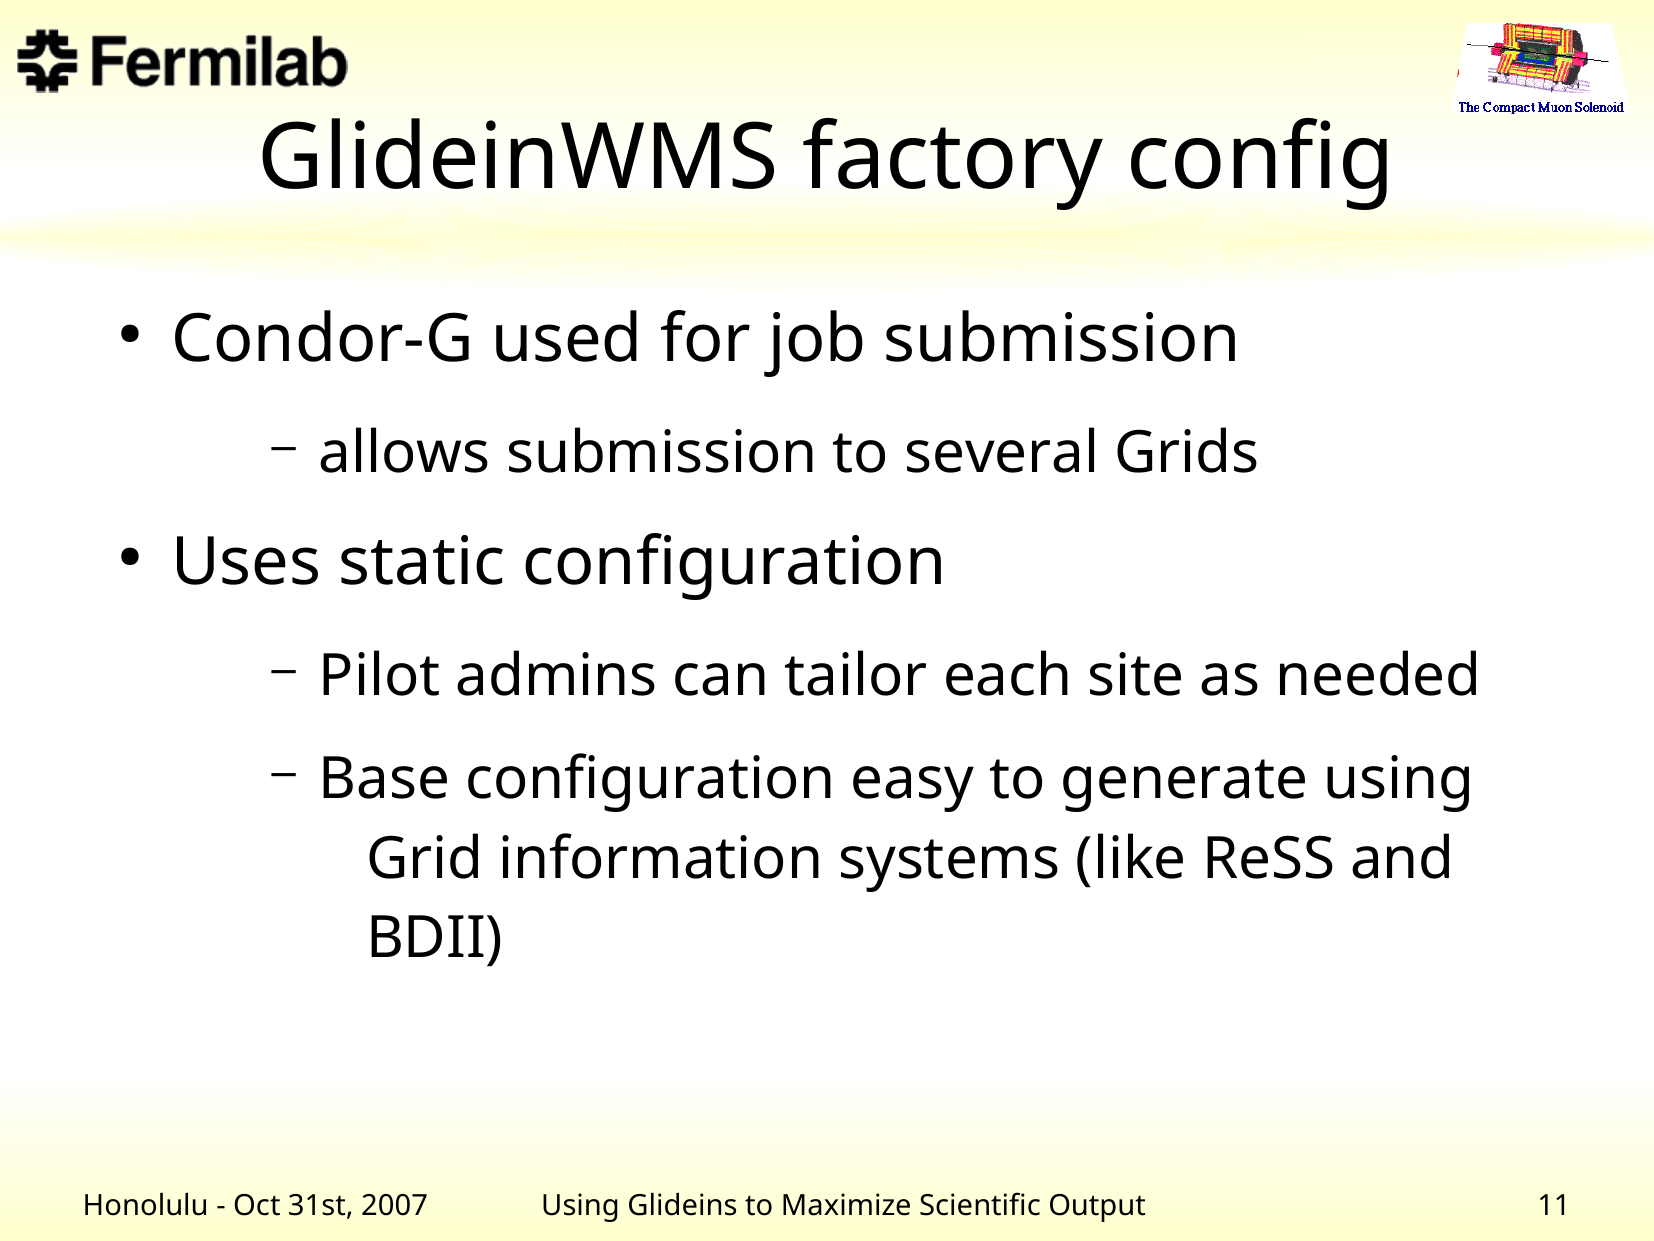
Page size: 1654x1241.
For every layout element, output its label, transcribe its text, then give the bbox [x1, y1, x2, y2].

list Condor-G used for job submission allows submission to several Grids Uses static configuration Pilot admins can tailor each site as needed Base configuration easy to generate using Grid information systems (like ReSS and BDII) [82, 290, 1571, 1167]
title GlideinWMS factory config [82, 49, 1571, 257]
picture [17, 29, 348, 93]
picture [1463, 23, 1630, 114]
